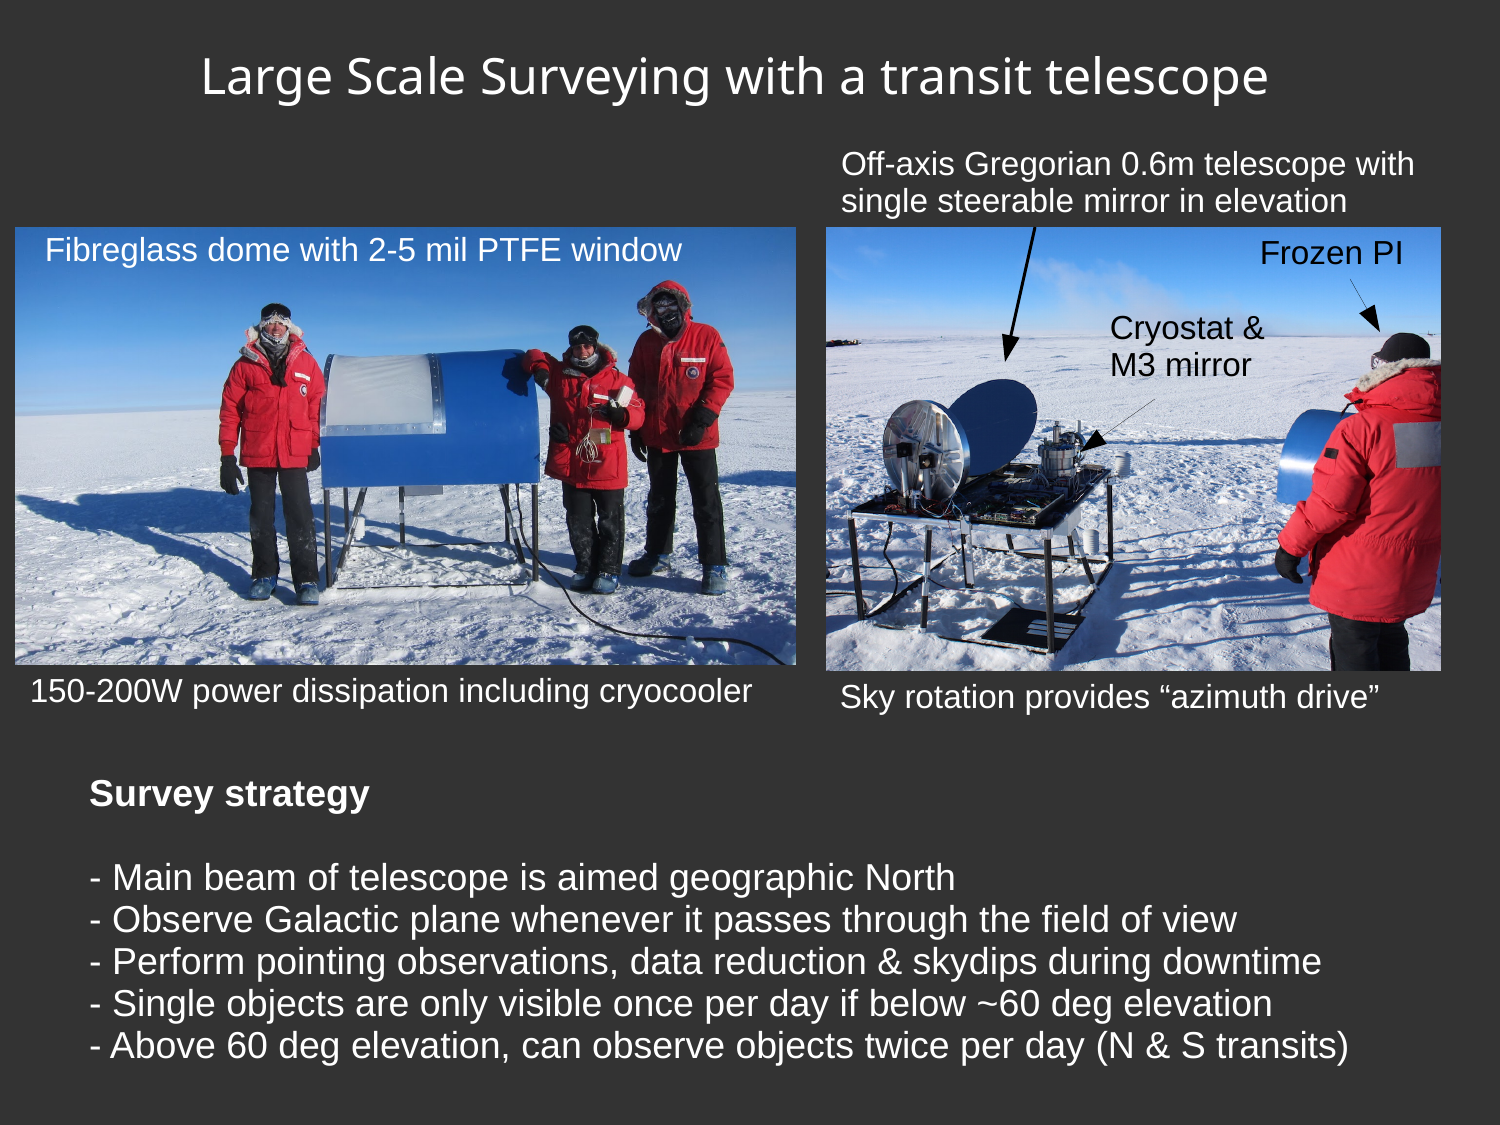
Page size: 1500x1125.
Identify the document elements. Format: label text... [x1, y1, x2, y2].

picture [15, 227, 796, 665]
text_box Fibreglass dome with 2-5 mil PTFE window [30, 224, 699, 277]
text_box Survey strategy - Main beam of telescope is aimed geographic North - Observe Galactic plane whenever it passes through the field of view - Perform pointing observations, data reduction & skydips during downtime - Single objects are only visible once per day if below ~60 deg elevation - Above 60 deg elevation, can observe objects twice per day (N & S transits) [74, 765, 1366, 1074]
text_box 150-200W power dissipation including cryocooler [15, 664, 769, 717]
picture [826, 228, 1441, 670]
text_box Sky rotation provides “azimuth drive” [825, 670, 1441, 723]
text_box Frozen PI [1245, 227, 1441, 279]
text_box Off-axis Gregorian 0.6m telescope with single steerable mirror in elevation [826, 138, 1441, 228]
text_box Cryostat & M3 mirror [1095, 302, 1281, 391]
title Large Scale Surveying with a transit telescope [60, 29, 1411, 121]
